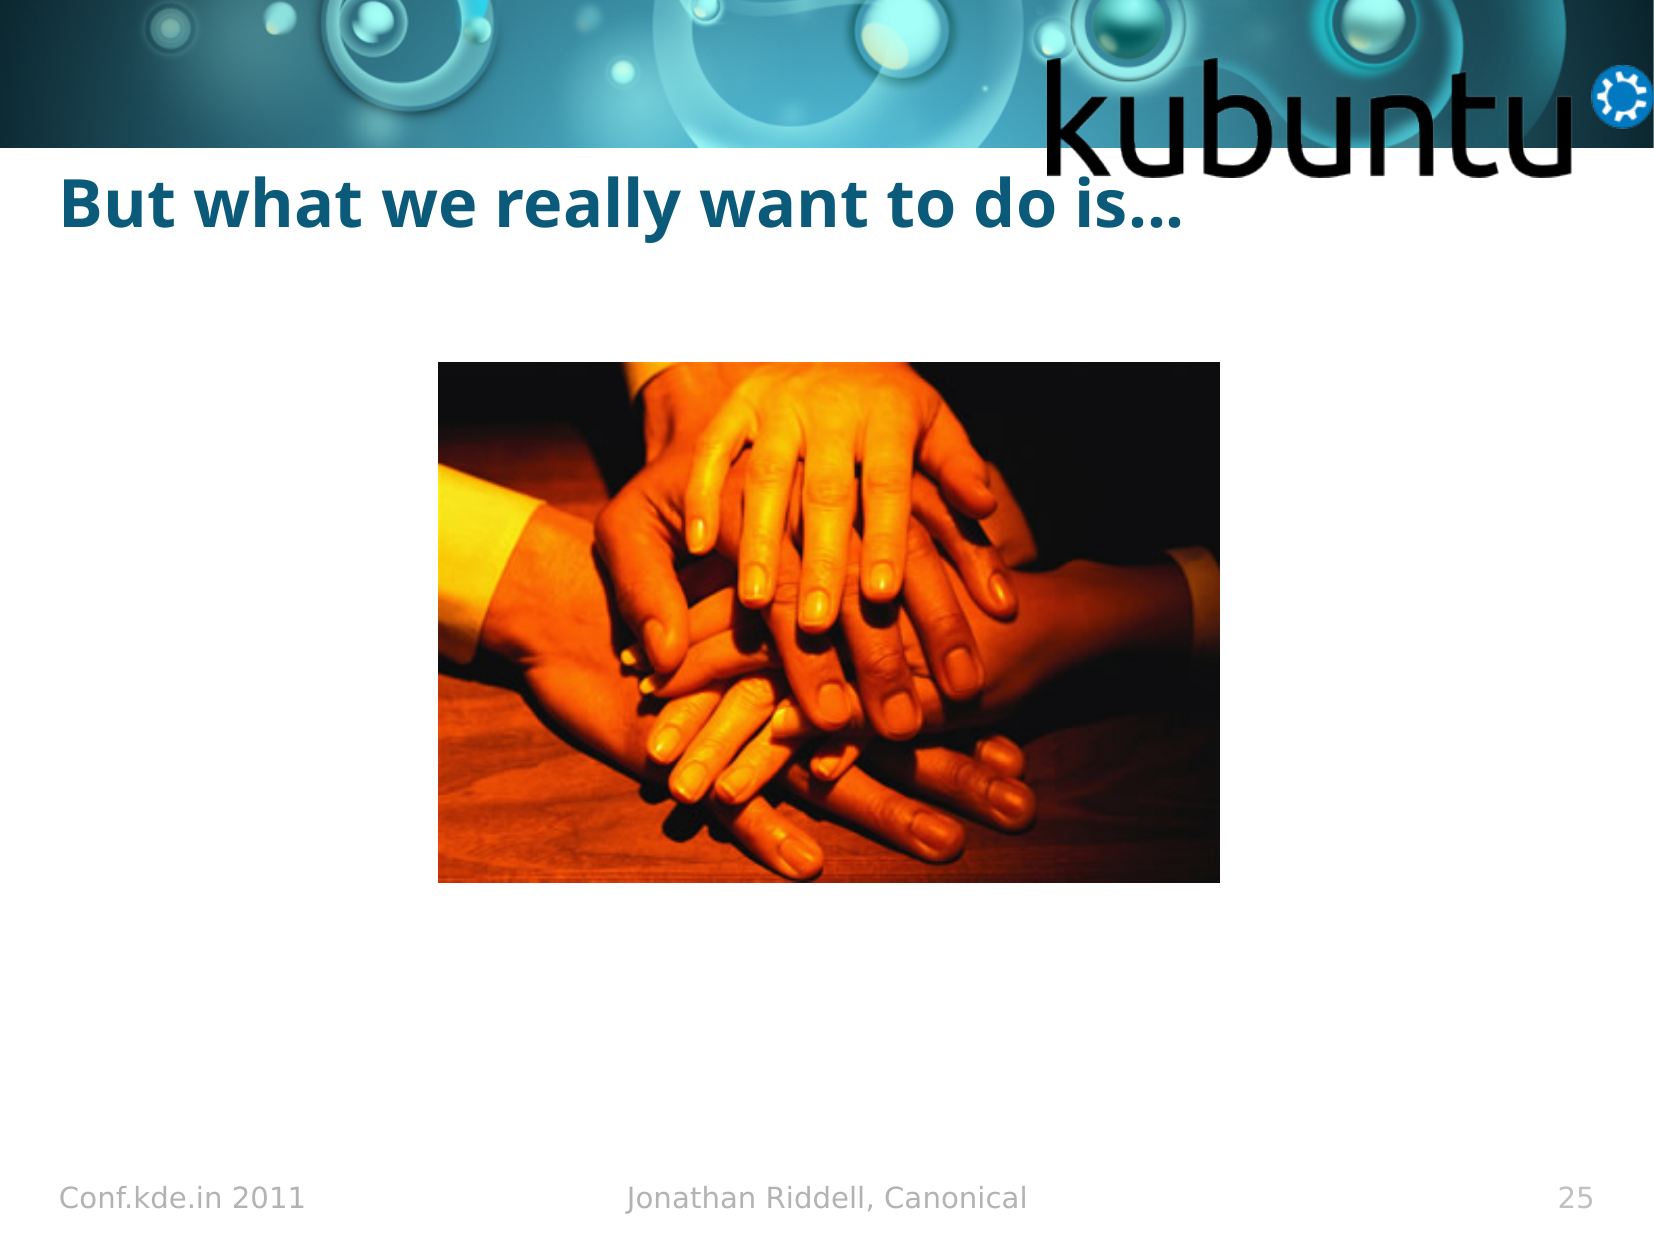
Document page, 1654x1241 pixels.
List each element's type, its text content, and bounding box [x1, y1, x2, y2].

picture [438, 362, 1220, 883]
picture [0, 0, 1654, 178]
title But what we really want to do is... [59, 164, 1595, 240]
